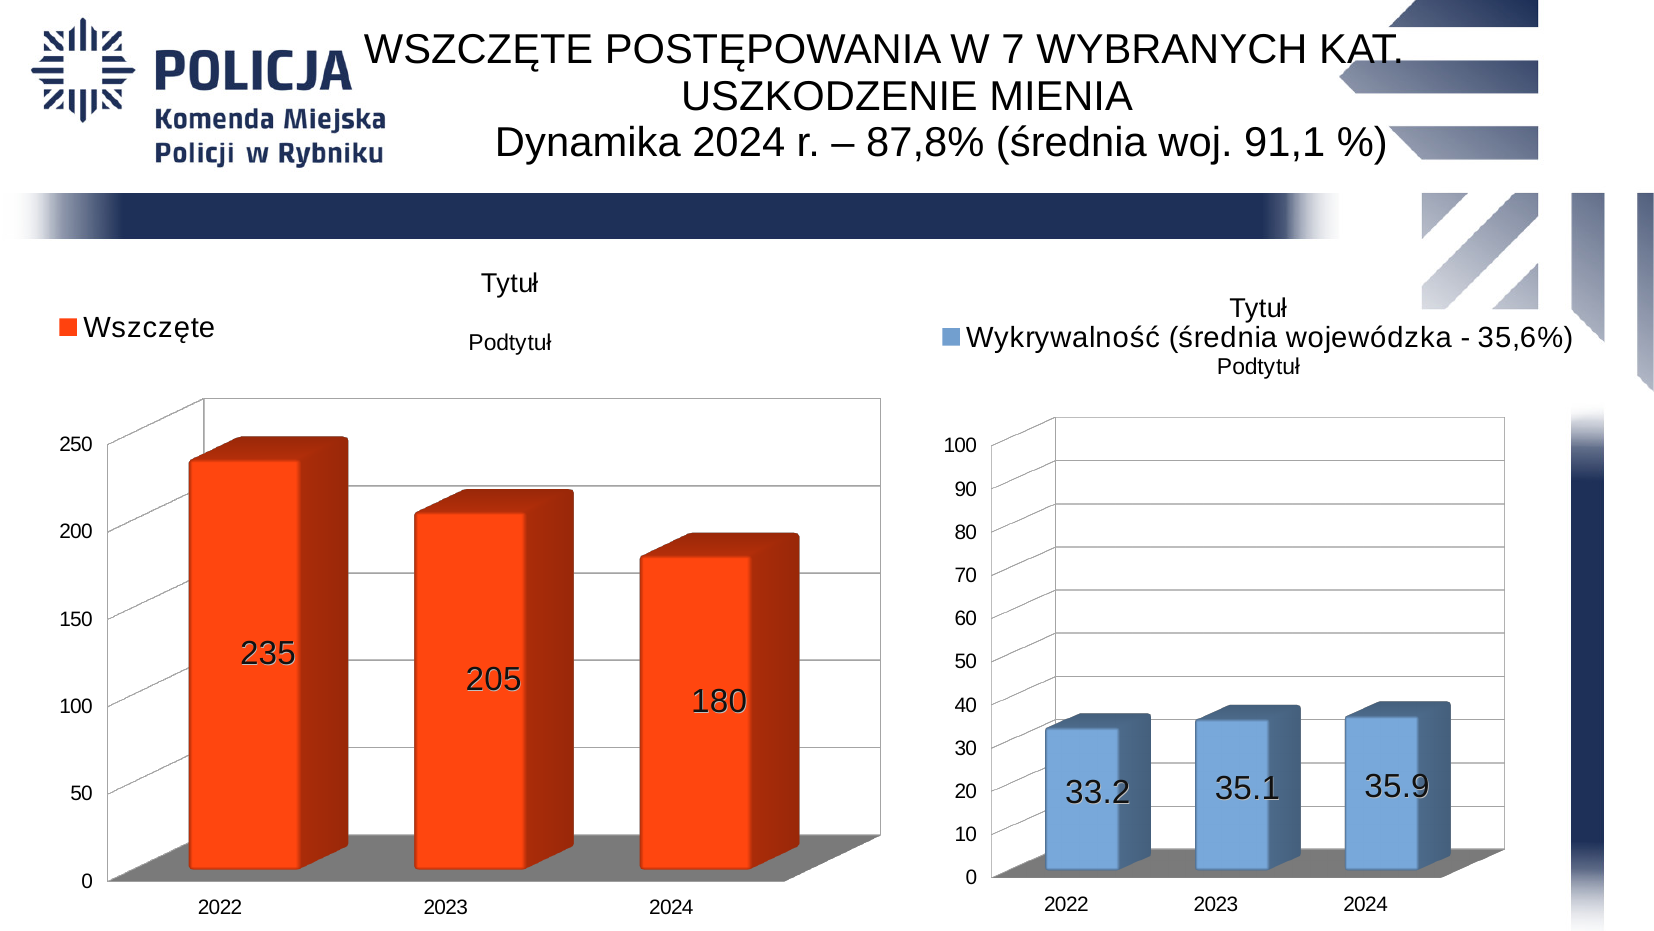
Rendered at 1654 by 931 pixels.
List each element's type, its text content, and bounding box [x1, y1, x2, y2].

title WSZCZĘTE POSTĘPOWANIA W 7 WYBRANYCH KAT. USZKODZENIE MIENIA Dynamika 2024 r. – 87,8% (średnia woj. 91,1 %) [82, 25, 1571, 208]
picture [0, 0, 1654, 931]
chart [0, 238, 1591, 931]
